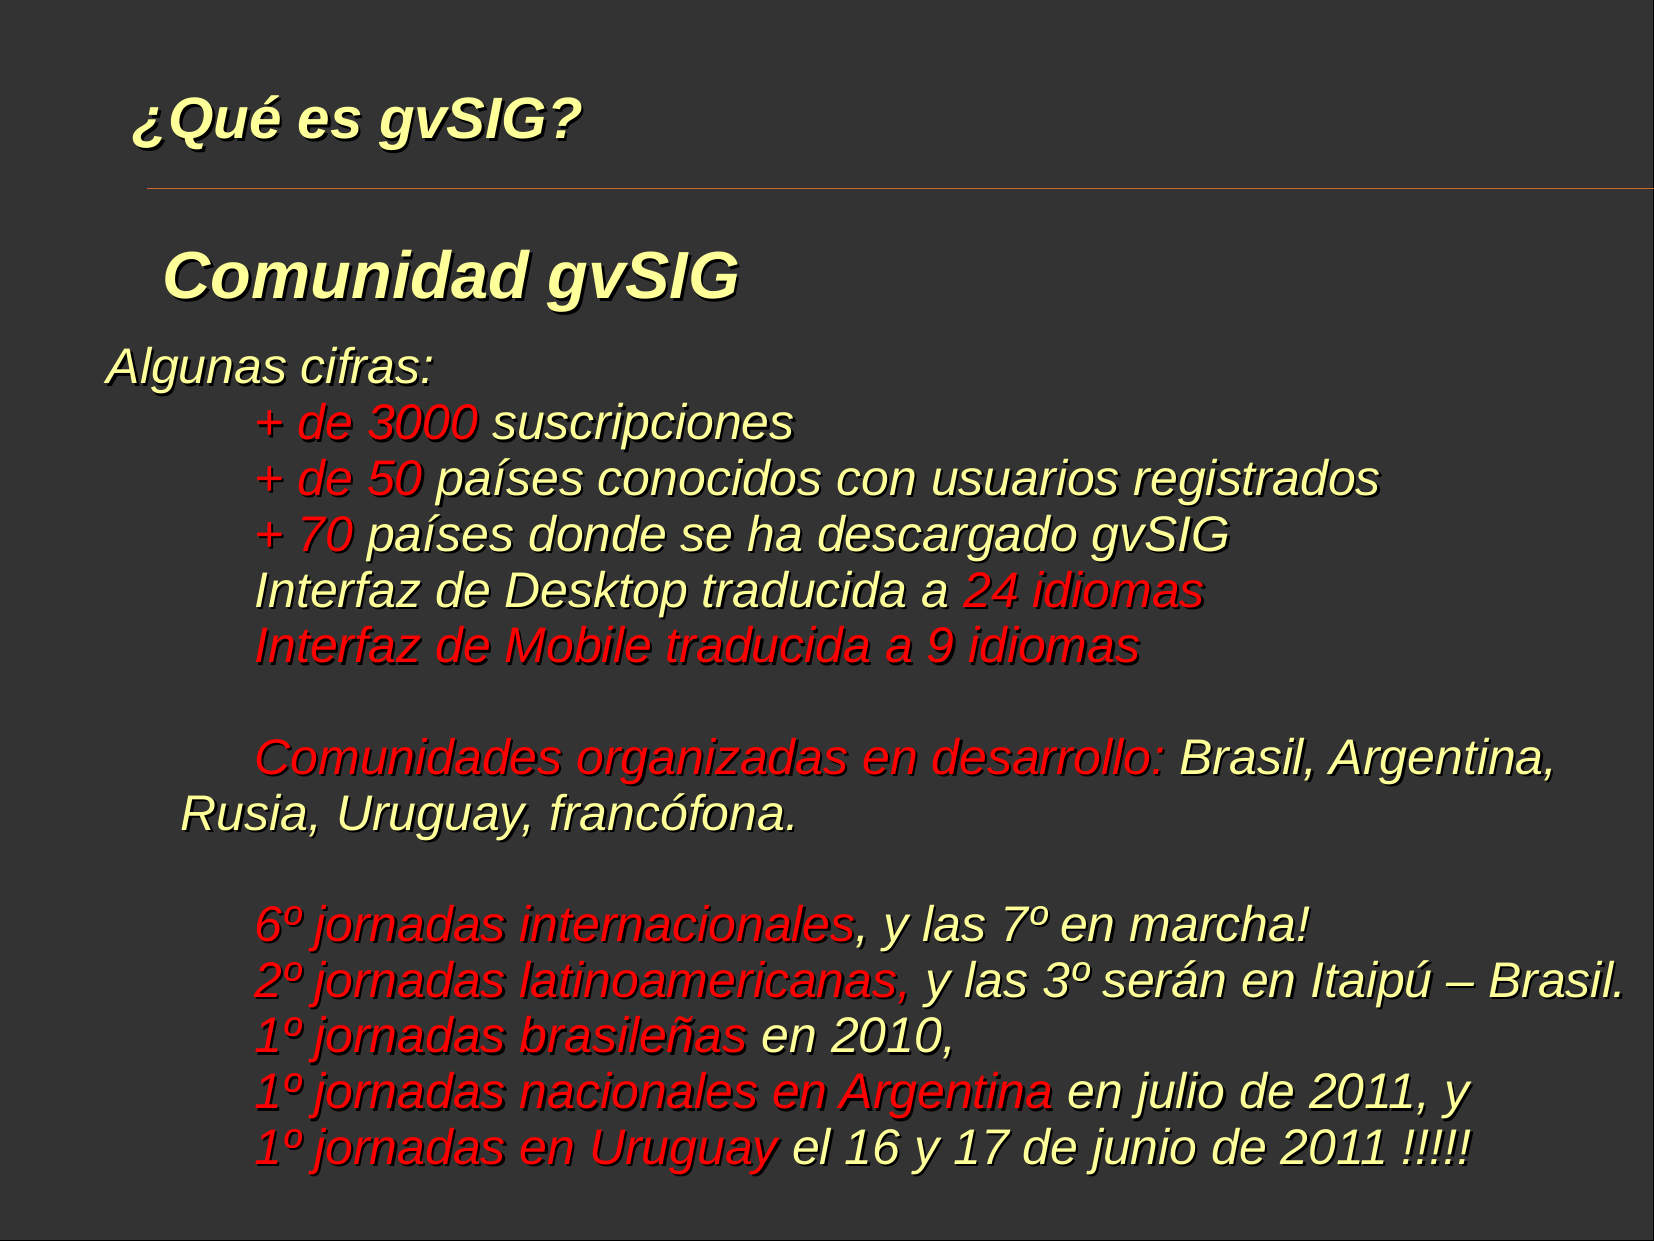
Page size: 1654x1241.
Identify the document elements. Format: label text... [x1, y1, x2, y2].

text_box Algunas cifras: + de 3000 suscripciones + de 50 países conocidos con usuarios registrados + 70 países donde se ha descargado gvSIG Interfaz de Desktop traducida a 24 idiomas Interfaz de Mobile traducida a 9 idiomas Comunidades organizadas en desarrollo: Brasil, Argentina, Rusia, Uruguay, francófona. 6º jornadas internacionales, y las 7º en marcha! 2º jornadas latinoamericanas, y las 3º serán en Itaipú – Brasil. 1º jornadas brasileñas en 2010, 1º jornadas nacionales en Argentina en julio de 2011, y 1º jornadas en Uruguay el 16 y 17 de junio de 2011 !!!!! [92, 331, 1654, 1241]
text_box ¿Qué es gvSIG? [118, 78, 975, 169]
text_box [0, 0, 1654, 1241]
text_box Comunidad gvSIG [147, 230, 886, 320]
